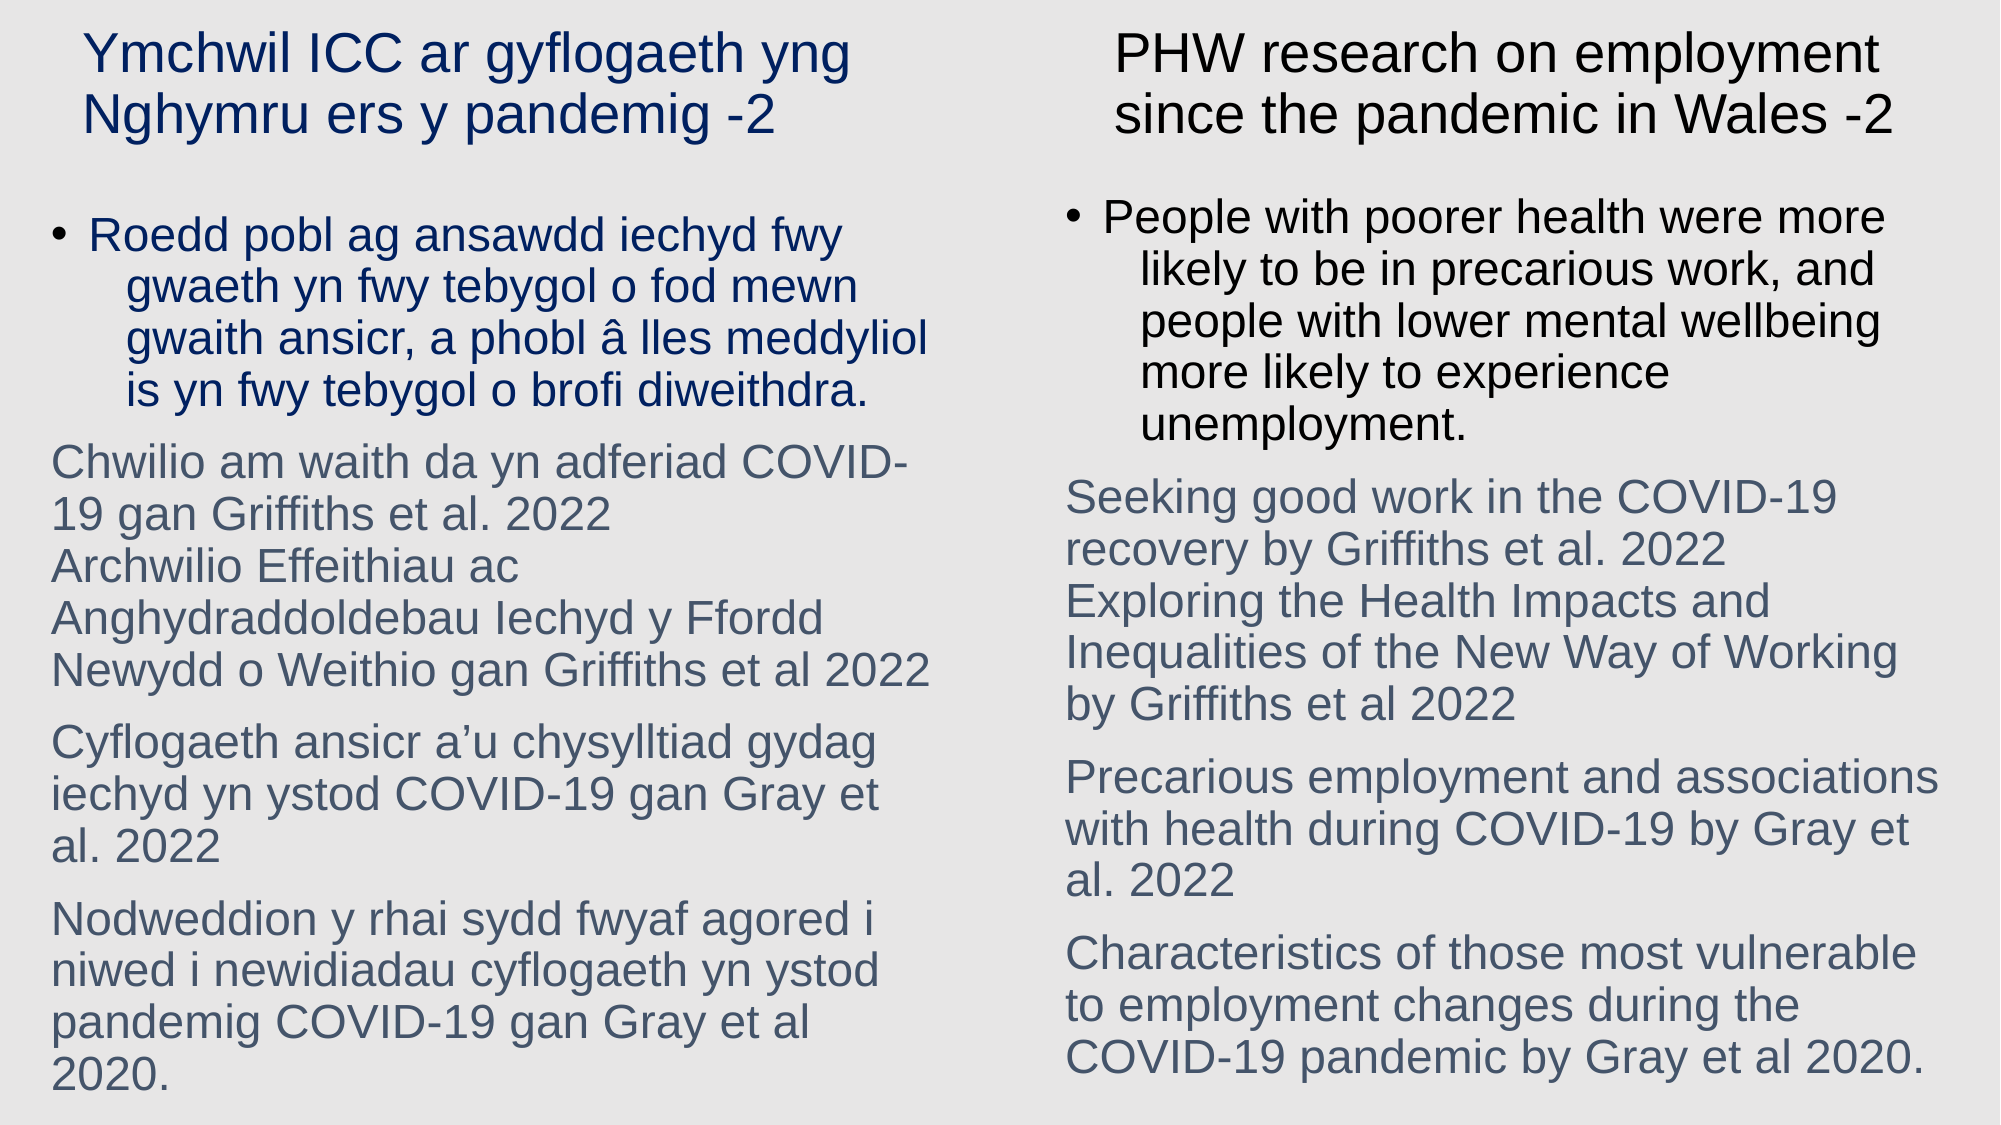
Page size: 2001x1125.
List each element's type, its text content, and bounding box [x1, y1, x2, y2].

text_box Roedd pobl ag ansawdd iechyd fwy gwaeth yn fwy tebygol o fod mewn gwaith ansicr, a phobl â lles meddyliol is yn fwy tebygol o brofi diweithdra. Chwilio am waith da yn adferiad COVID-19 gan Griffiths et al. 2022 Archwilio Effeithiau ac Anghydraddoldebau Iechyd y Ffordd Newydd o Weithio gan Griffiths et al 2022 Cyflogaeth ansicr a’u chysylltiad gydag iechyd yn ystod COVID-19 gan Gray et al. 2022 Nodweddion y rhai sydd fwyaf agored i niwed i newidiadau cyflogaeth yn ystod pandemig COVID-19 gan Gray et al 2020. [35, 202, 953, 1125]
list People with poorer health were more likely to be in precarious work, and people with lower mental wellbeing more likely to experience unemployment. Seeking good work in the COVID-19 recovery by Griffiths et al. 2022 Exploring the Health Impacts and Inequalities of the New Way of Working by Griffiths et al 2022 Precarious employment and associations with health during COVID-19 by Gray et al. 2022 Characteristics of those most vulnerable to employment changes during the COVID-19 pandemic by Gray et al 2020. [1050, 184, 1967, 1125]
title PHW research on employment since the pandemic in Wales -2 [1099, 15, 1933, 155]
text_box Ymchwil ICC ar gyflogaeth yng Nghymru ers y pandemig -2 [67, 15, 901, 155]
